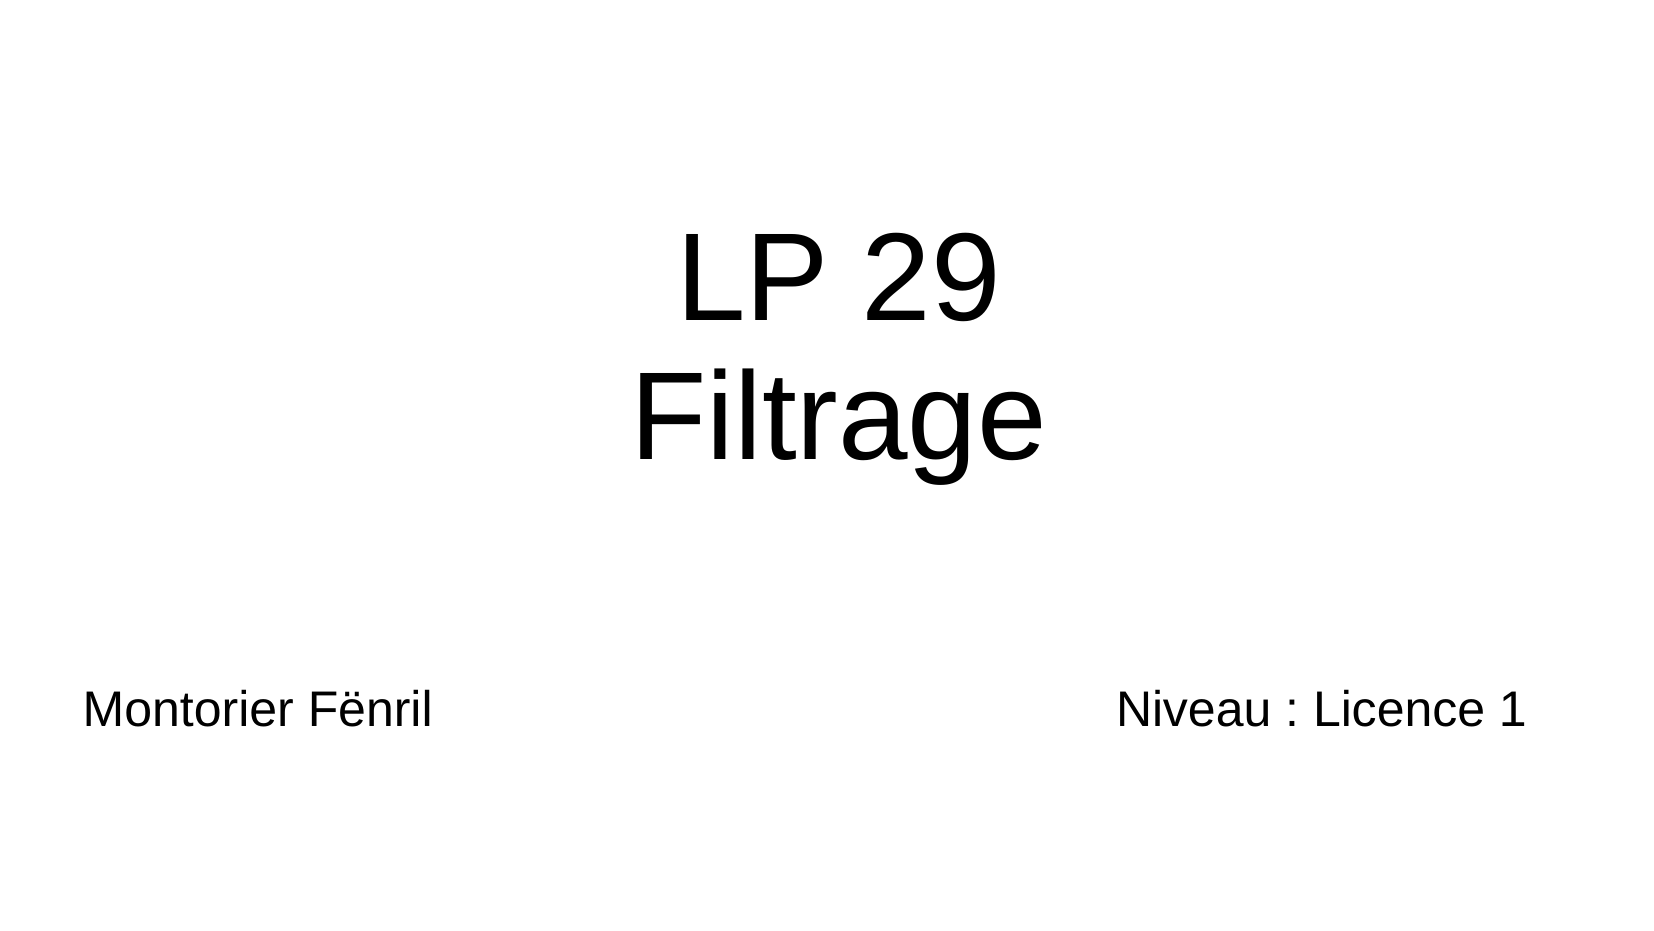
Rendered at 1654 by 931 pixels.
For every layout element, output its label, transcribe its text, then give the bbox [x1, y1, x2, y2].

subtitle Montorier Fënril Niveau : Licence 1 [82, 661, 1571, 758]
title LP 29 Filtrage [94, 206, 1583, 487]
